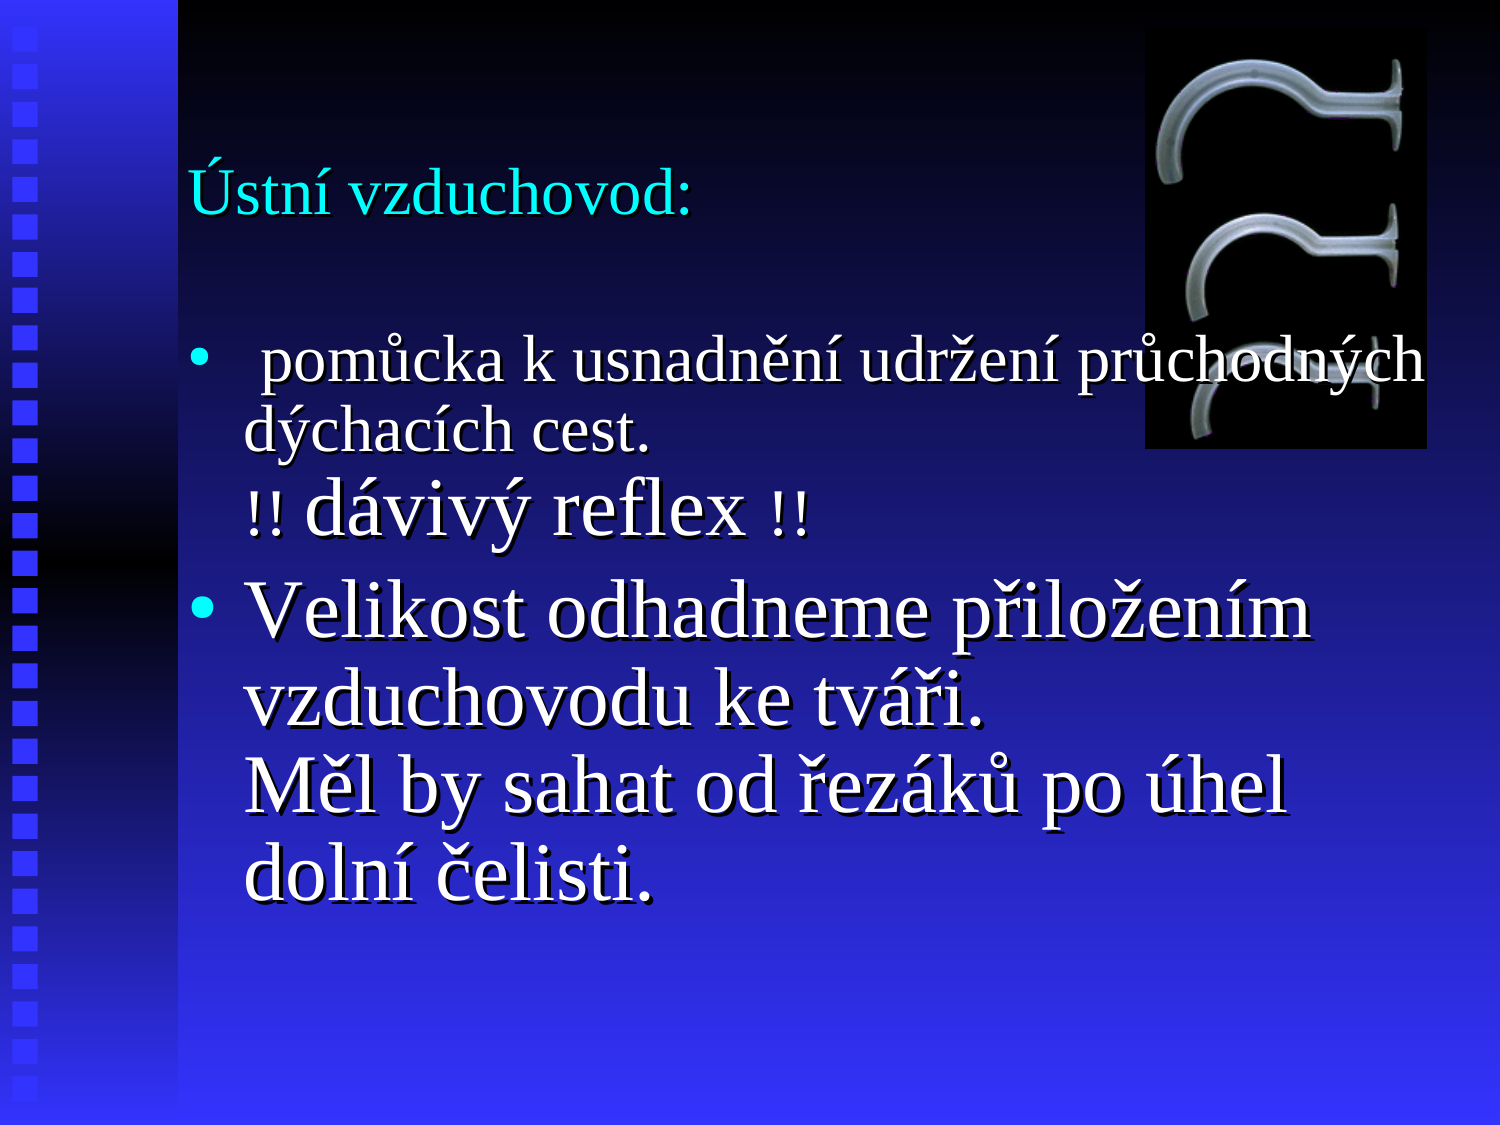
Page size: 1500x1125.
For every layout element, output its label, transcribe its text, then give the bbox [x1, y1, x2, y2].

picture [1145, 288, 1427, 324]
list pomůcka k usnadnění udržení průchodných dýchacích cest. !! dávivý reflex !! Velikost odhadneme přiložením vzduchovodu ke tváři. Měl by sahat od řezáků po úhel dolní čelisti. [187, 324, 1463, 1000]
title Ústní vzduchovod: [187, 99, 1463, 288]
picture [1145, 27, 1427, 99]
